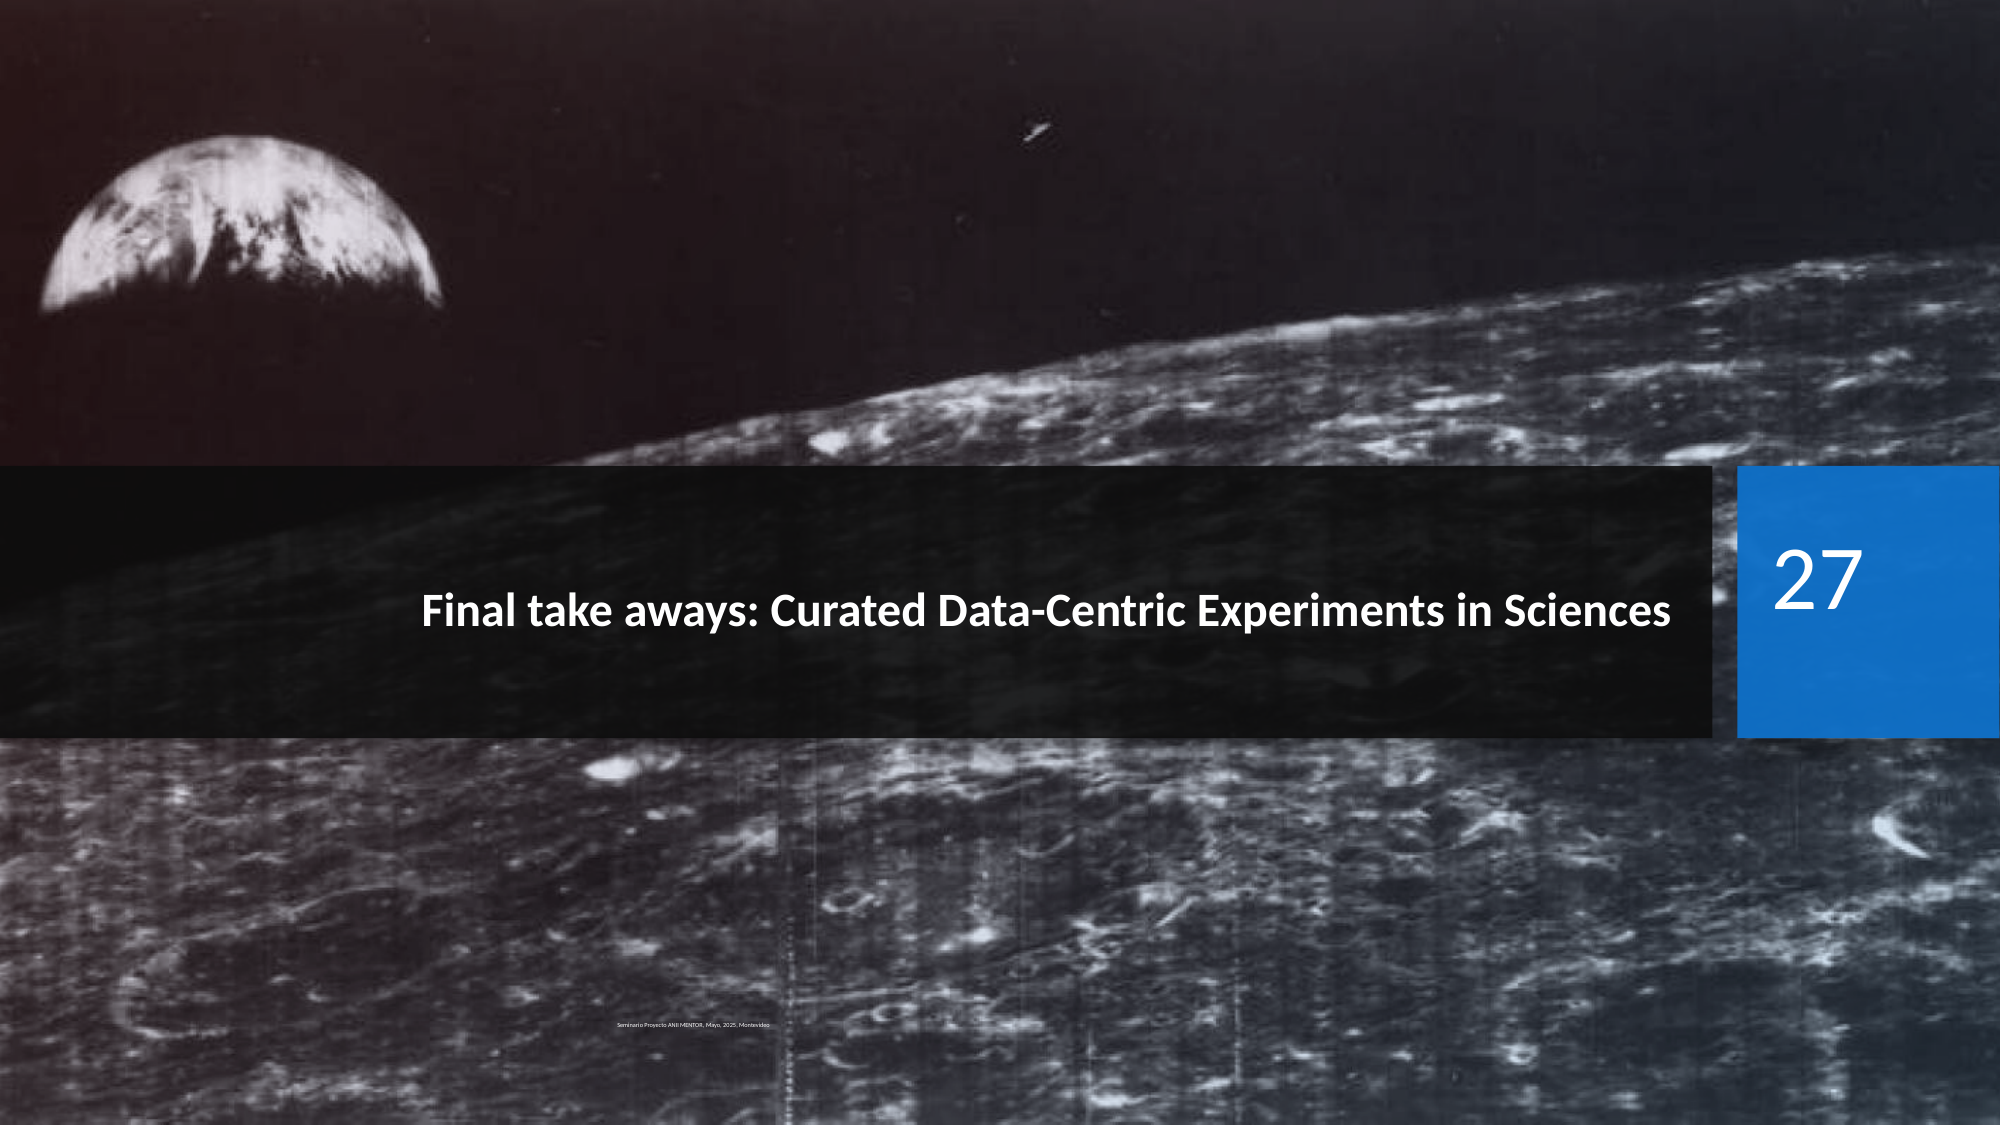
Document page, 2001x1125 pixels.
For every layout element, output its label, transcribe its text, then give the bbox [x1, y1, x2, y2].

slide_number <number> [1756, 518, 1950, 637]
footer Seminario Proyecto ANII MENTOR, Mayo, 2025, Montevideo [99, 998, 1289, 1059]
picture [0, 0, 2000, 1125]
title Final take aways: Curated Data-Centric Experiments in Sciences [110, 525, 1689, 645]
text_box [1737, 465, 2000, 739]
text_box [0, 465, 1713, 739]
